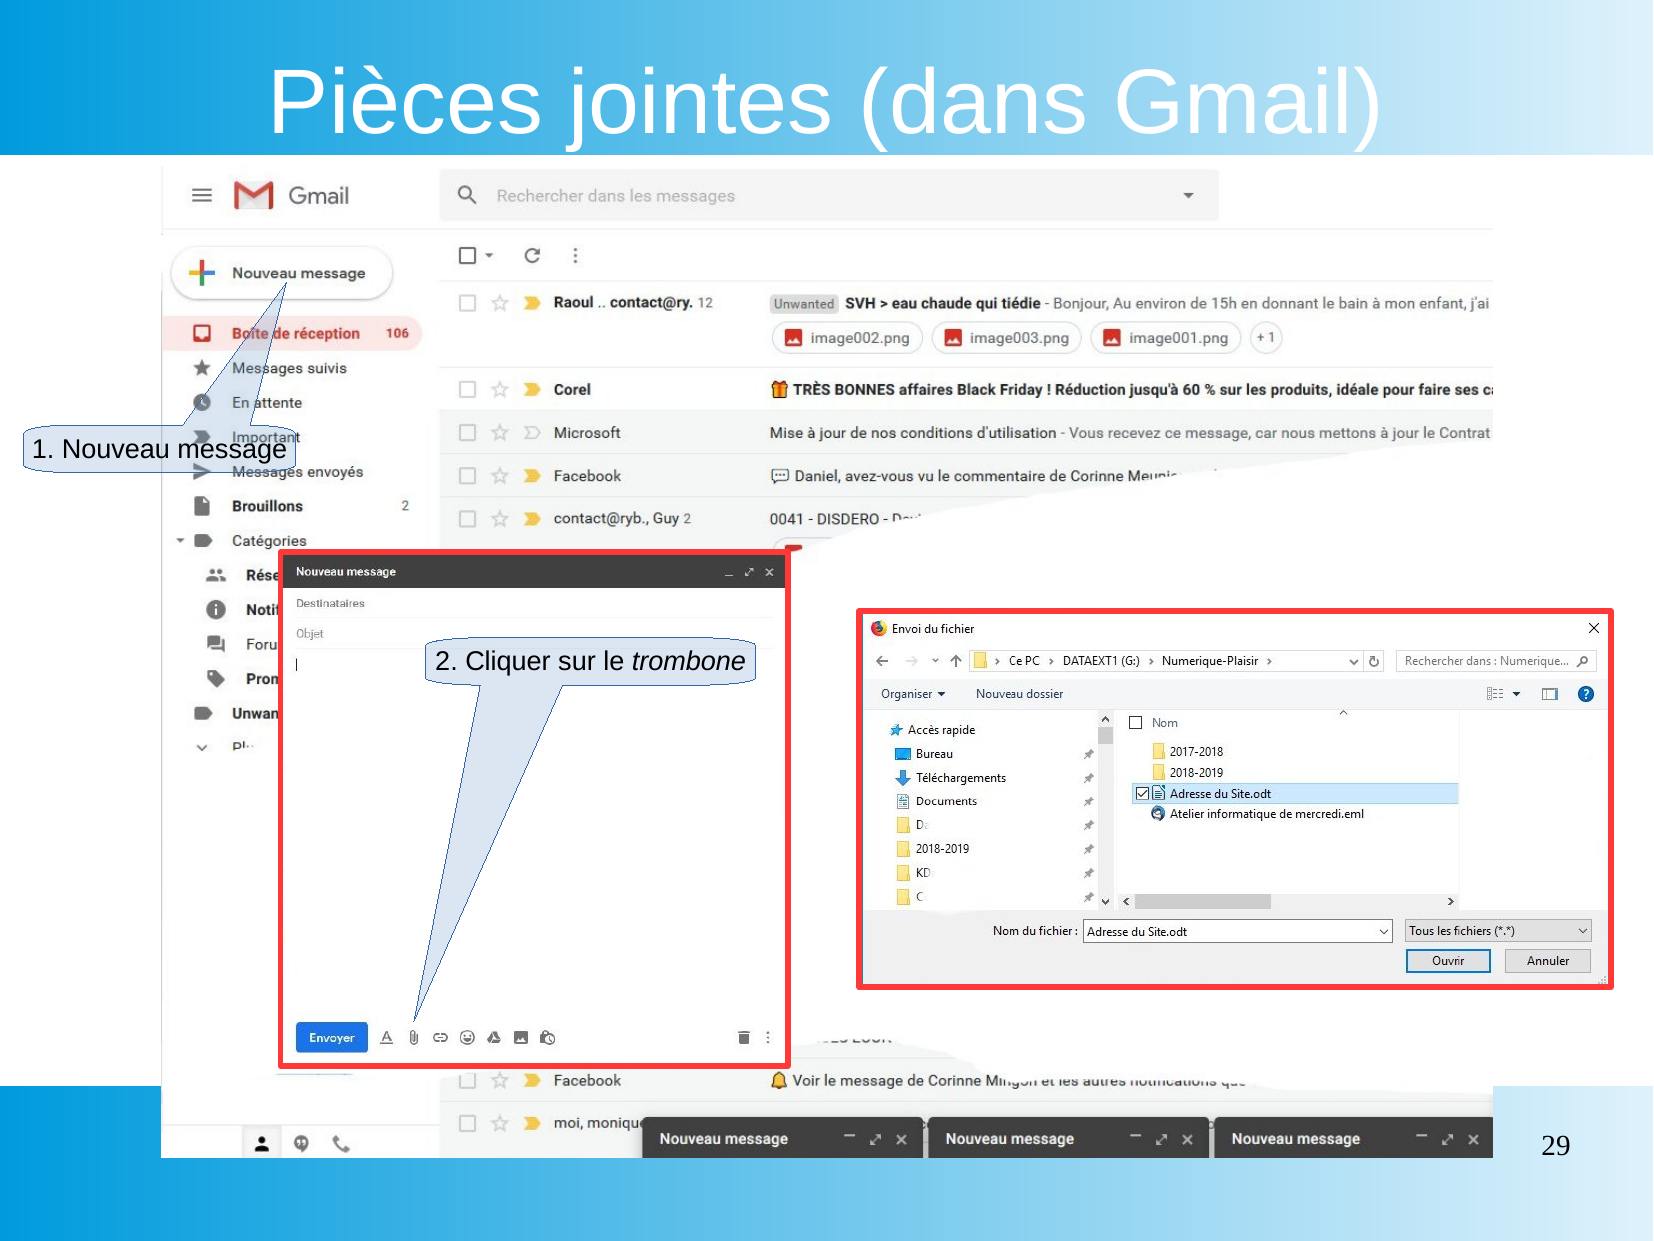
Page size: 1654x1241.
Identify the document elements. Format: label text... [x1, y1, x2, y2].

picture [161, 166, 1493, 1158]
picture [862, 614, 1608, 985]
title Pièces jointes (dans Gmail) [82, 49, 1571, 155]
text_box 2. Cliquer sur le trombone [413, 637, 756, 1022]
text_box 1. Nouveau message [23, 282, 296, 473]
